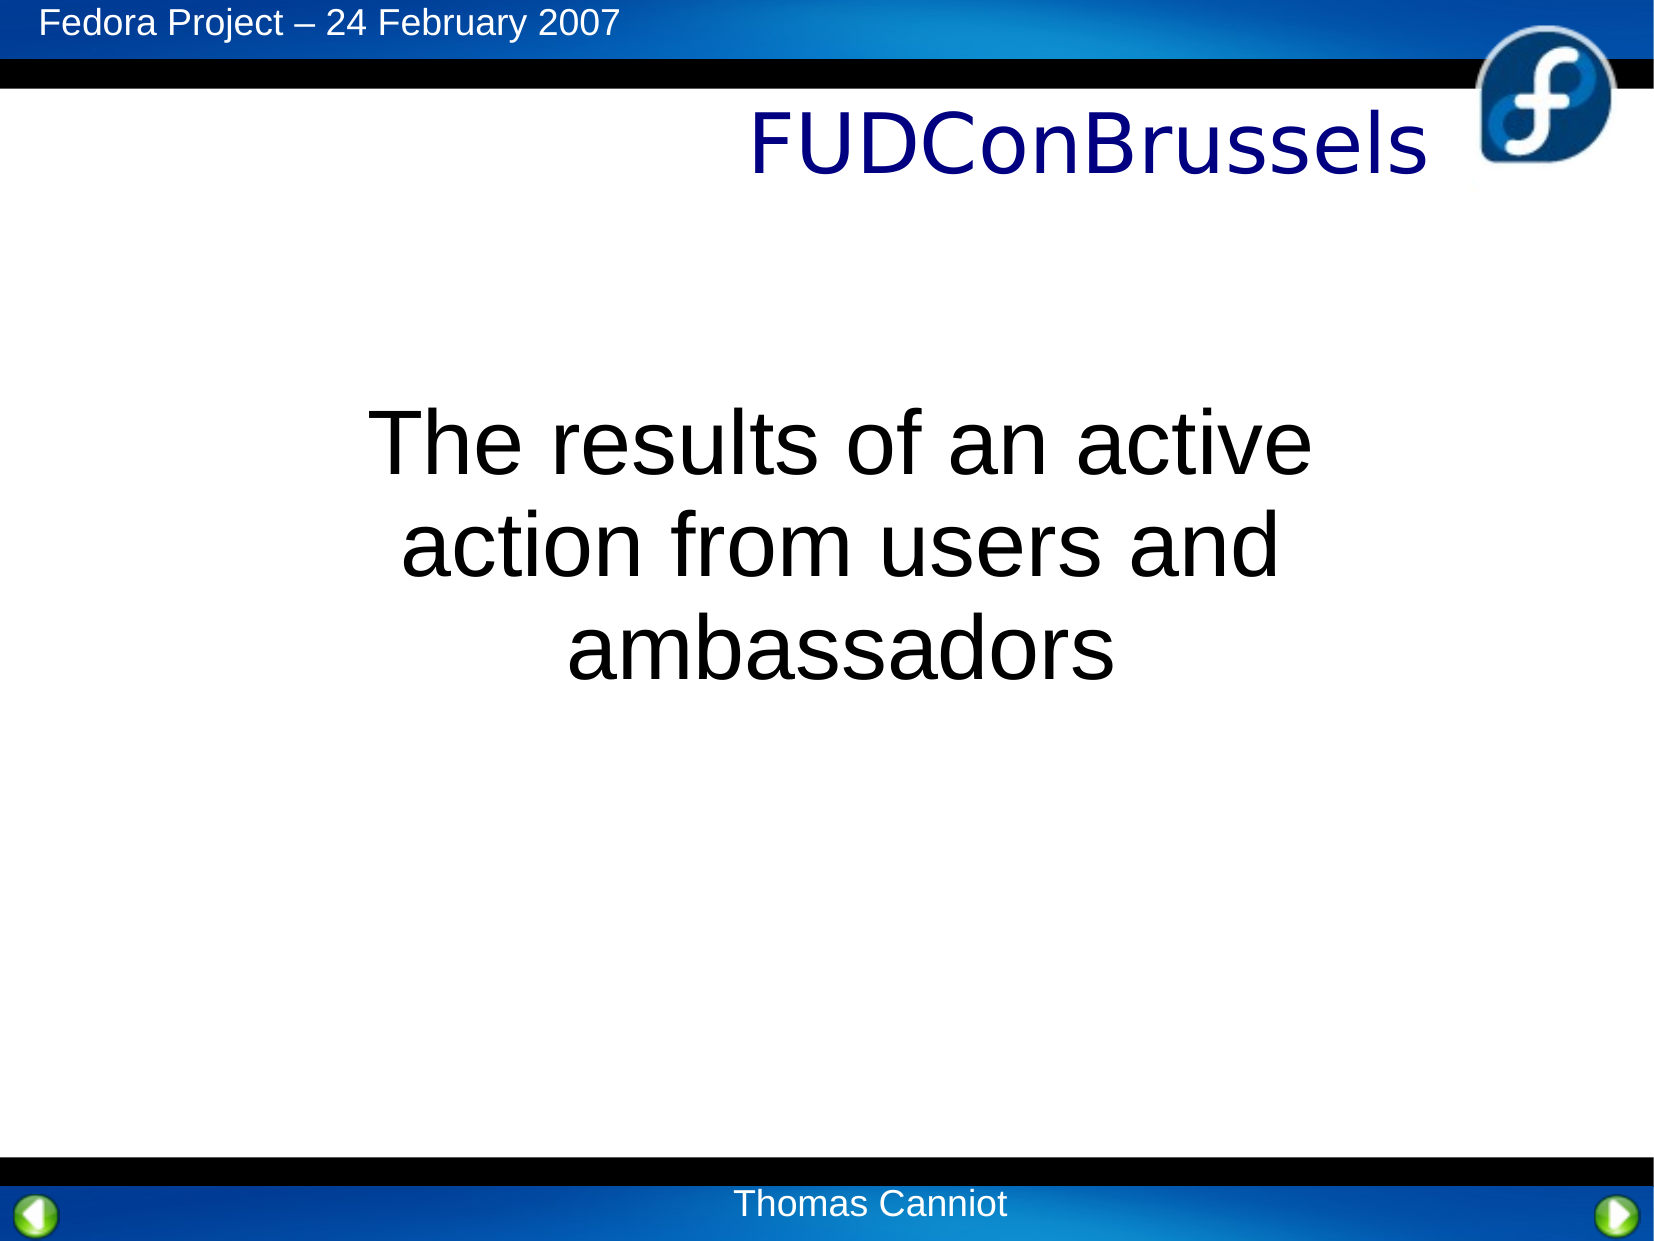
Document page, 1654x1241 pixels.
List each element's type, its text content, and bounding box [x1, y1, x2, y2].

picture [932, 1198, 941, 1213]
text_box The results of an active action from users and ambassadors [324, 383, 1359, 807]
picture [0, 1186, 1654, 1241]
picture [953, 1198, 962, 1213]
picture [0, 0, 1654, 266]
picture [910, 1206, 920, 1213]
picture [981, 1198, 992, 1214]
